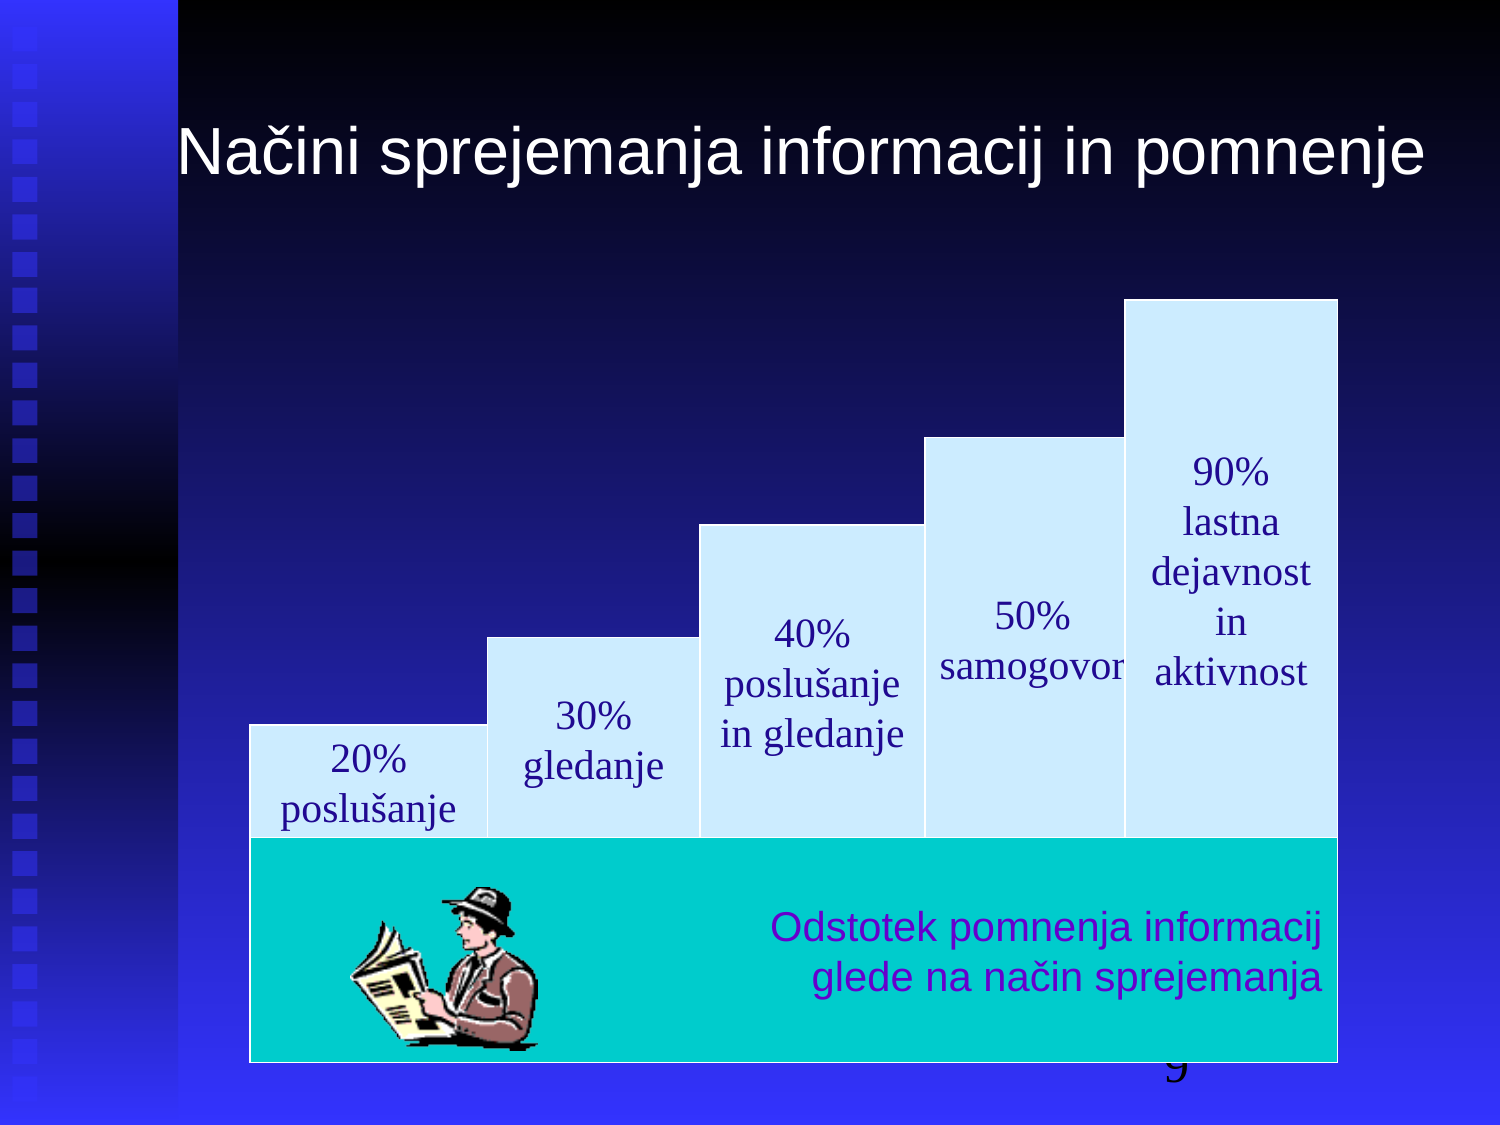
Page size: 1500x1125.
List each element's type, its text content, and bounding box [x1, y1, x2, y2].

text_box 50% samogovor [924, 437, 1125, 838]
title Načini sprejemanja informacij in pomnenje [160, 99, 1500, 196]
picture [350, 887, 538, 1051]
text_box Odstotek pomnenja informacij glede na način sprejemanja [249, 838, 1338, 1063]
text_box 40% poslušanje in gledanje [699, 525, 924, 838]
text_box 90% lastna dejavnost in aktivnost [1125, 299, 1338, 838]
text_box 30% gledanje [487, 637, 699, 838]
text_box 20% poslušanje [249, 724, 487, 838]
